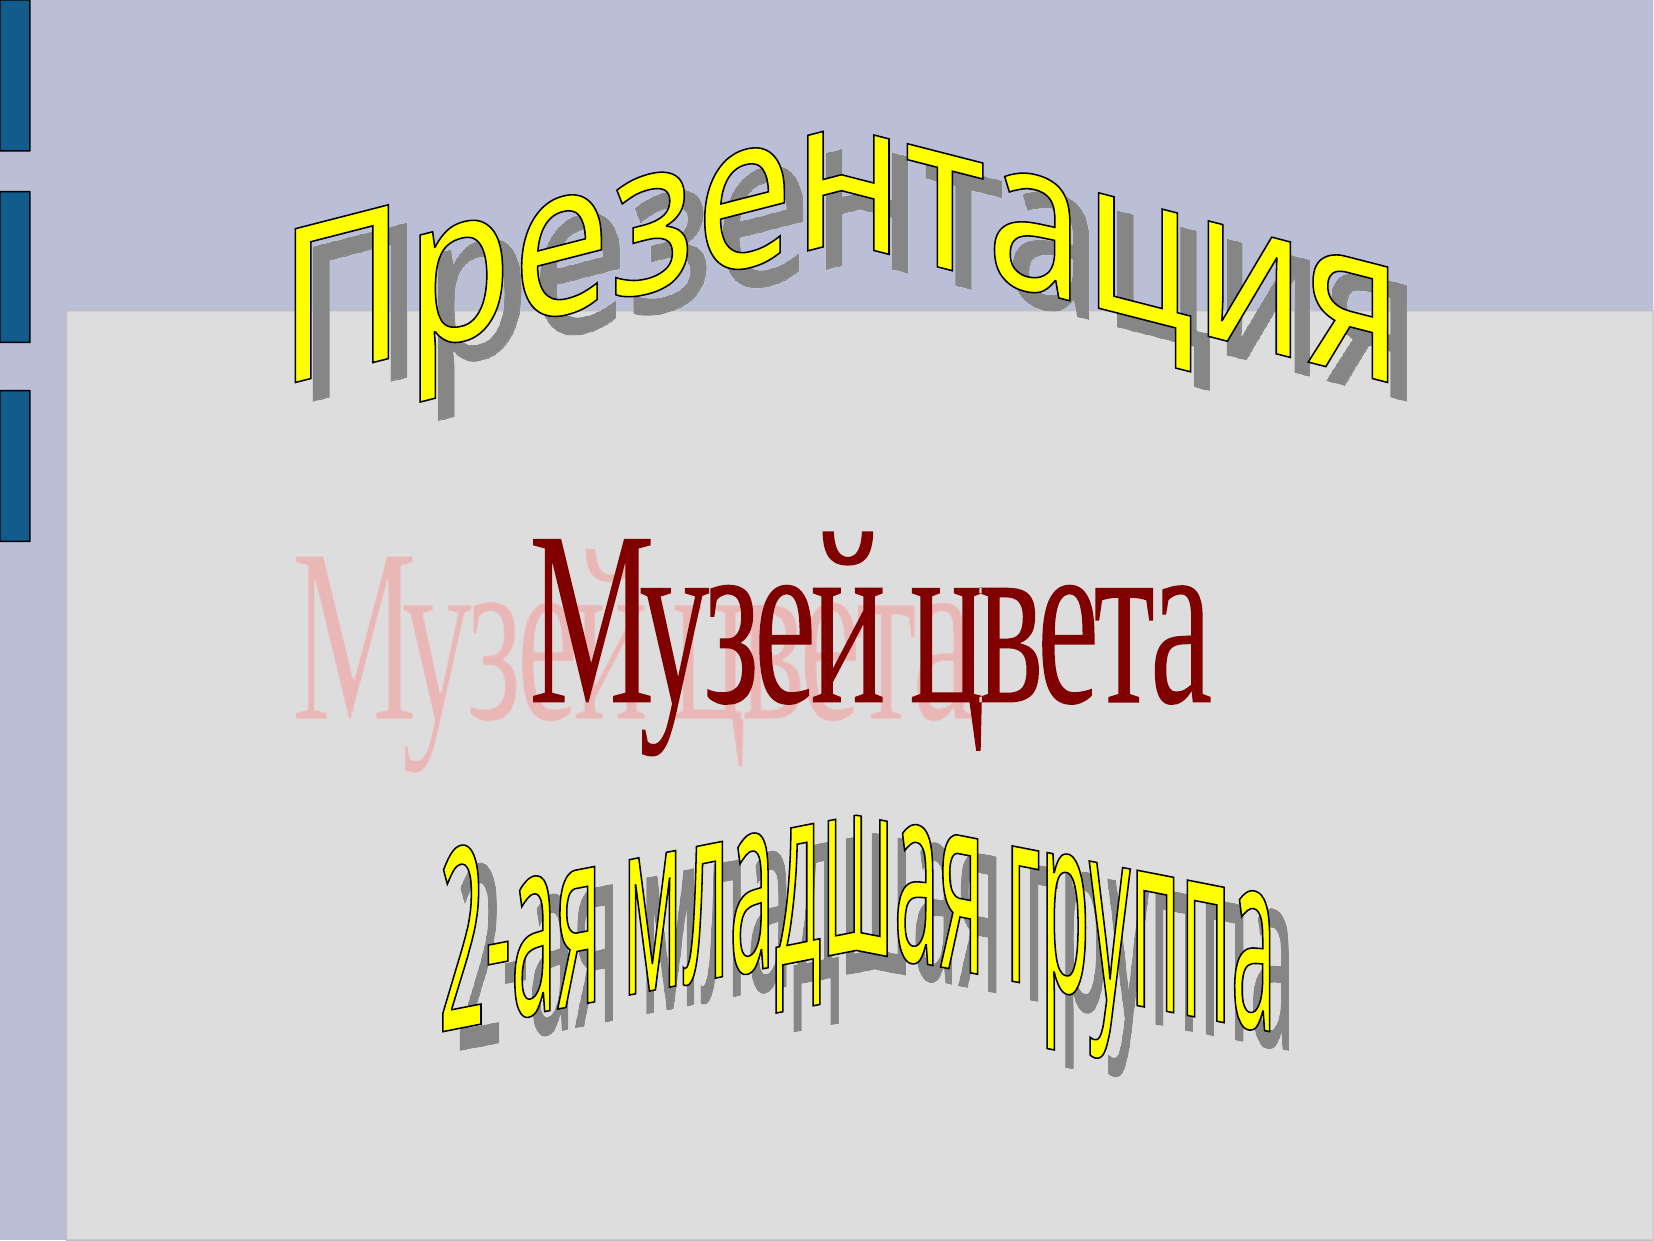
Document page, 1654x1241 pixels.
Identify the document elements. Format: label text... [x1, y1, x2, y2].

text_box Музей цвета [640, 584, 755, 757]
text_box 2-ая младшая группа [488, 941, 508, 965]
text_box Презентация [521, 194, 602, 317]
text_box 2-ая младшая группа [1047, 852, 1086, 1050]
text_box Презентация [807, 131, 890, 255]
text_box Презентация [1098, 192, 1191, 372]
text_box 2-ая младшая группа [776, 823, 820, 1014]
text_box 2-ая младшая группа [683, 841, 723, 986]
text_box Презентация [295, 204, 389, 383]
text_box 2-ая младшая группа [1137, 870, 1174, 1013]
text_box Презентация [1308, 254, 1388, 383]
text_box Музей цвета [812, 587, 883, 703]
text_box Презентация [420, 220, 503, 403]
text_box 2-ая младшая группа [897, 824, 933, 966]
text_box Музей цвета [533, 538, 651, 703]
text_box 2-ая младшая группа [514, 875, 550, 1018]
text_box 2-ая младшая группа [1089, 861, 1131, 1059]
text_box Презентация [615, 172, 688, 297]
text_box Музей цвета [1154, 585, 1211, 705]
text_box 2-ая младшая группа [828, 815, 888, 957]
text_box 2-ая младшая группа [442, 845, 482, 1032]
text_box 2-ая младшая группа [733, 832, 769, 975]
text_box 2-ая младшая группа [1187, 880, 1225, 1023]
text_box Презентация [994, 173, 1070, 301]
text_box 2-ая младшая группа [629, 850, 676, 996]
text_box Музей цвета [822, 531, 874, 566]
text_box 2-ая младшая группа [1012, 845, 1039, 983]
text_box Презентация [1208, 220, 1291, 358]
text_box Презентация [907, 143, 983, 271]
text_box Презентация [704, 147, 785, 270]
text_box Музей цвета [1042, 584, 1154, 705]
text_box Музей цвета [759, 584, 812, 705]
text_box 2-ая младшая группа [557, 866, 595, 1010]
text_box 2-ая младшая группа [940, 834, 978, 975]
text_box 2-ая младшая группа [1234, 890, 1270, 1032]
text_box Музей цвета [911, 587, 1039, 751]
